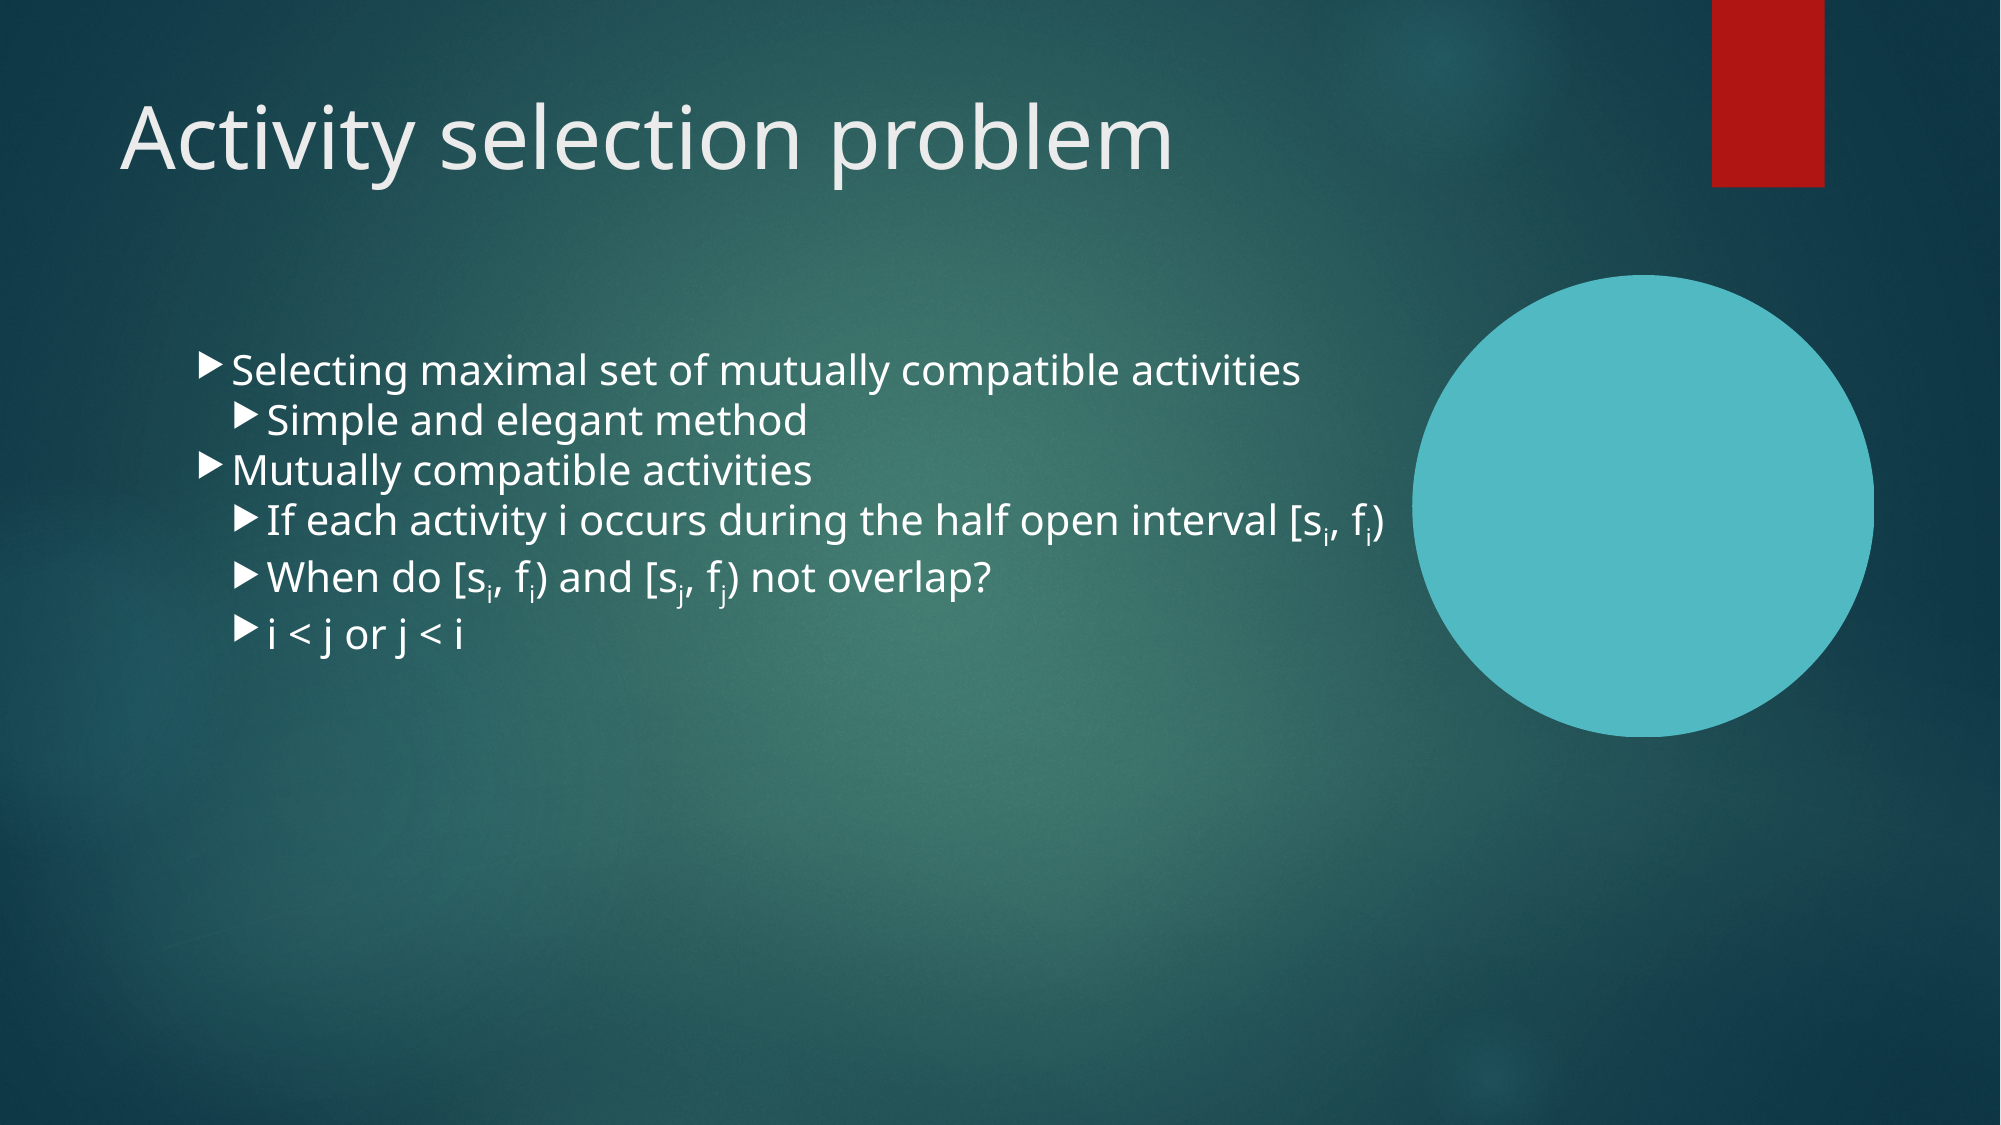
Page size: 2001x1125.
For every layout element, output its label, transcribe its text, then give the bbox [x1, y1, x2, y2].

picture [0, 0, 2001, 1125]
text_box Selecting maximal set of mutually compatible activities Simple and elegant method Mutually compatible activities If each activity i occurs during the half open interval [si, fi) When do [si, fi) and [sj, fj) not overlap? i < j or j < i [181, 336, 1649, 1025]
text_box Activity selection problem [106, 74, 1649, 304]
